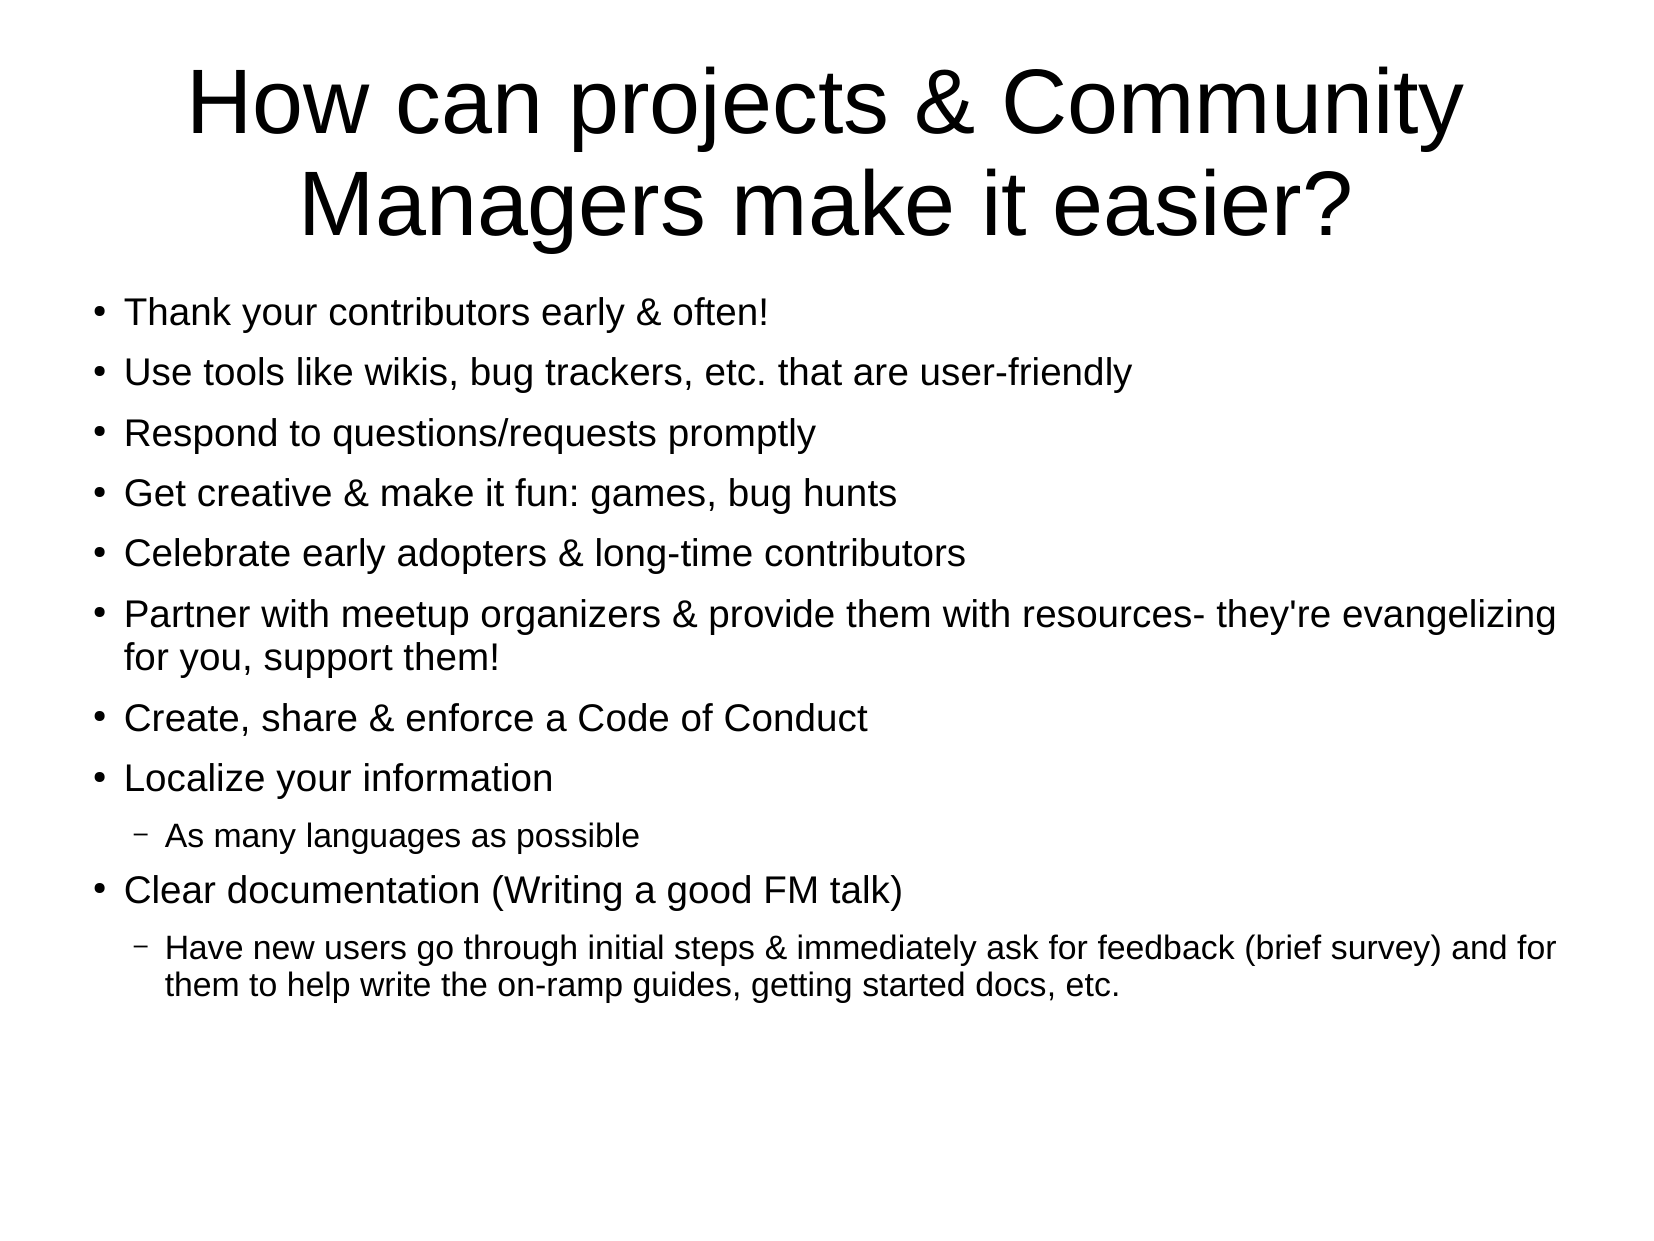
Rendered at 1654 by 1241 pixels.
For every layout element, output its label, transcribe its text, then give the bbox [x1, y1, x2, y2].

title How can projects & Community Managers make it easier? [82, 49, 1571, 257]
list Thank your contributors early & often! Use tools like wikis, bug trackers, etc. that are user-friendly Respond to questions/requests promptly Get creative & make it fun: games, bug hunts Celebrate early adopters & long-time contributors Partner with meetup organizers & provide them with resources- they're evangelizing for you, support them! Create, share & enforce a Code of Conduct Localize your information As many languages as possible Clear documentation (Writing a good FM talk) Have new users go through initial steps & immediately ask for feedback (brief survey) and for them to help write the on-ramp guides, getting started docs, etc. [82, 290, 1571, 1010]
